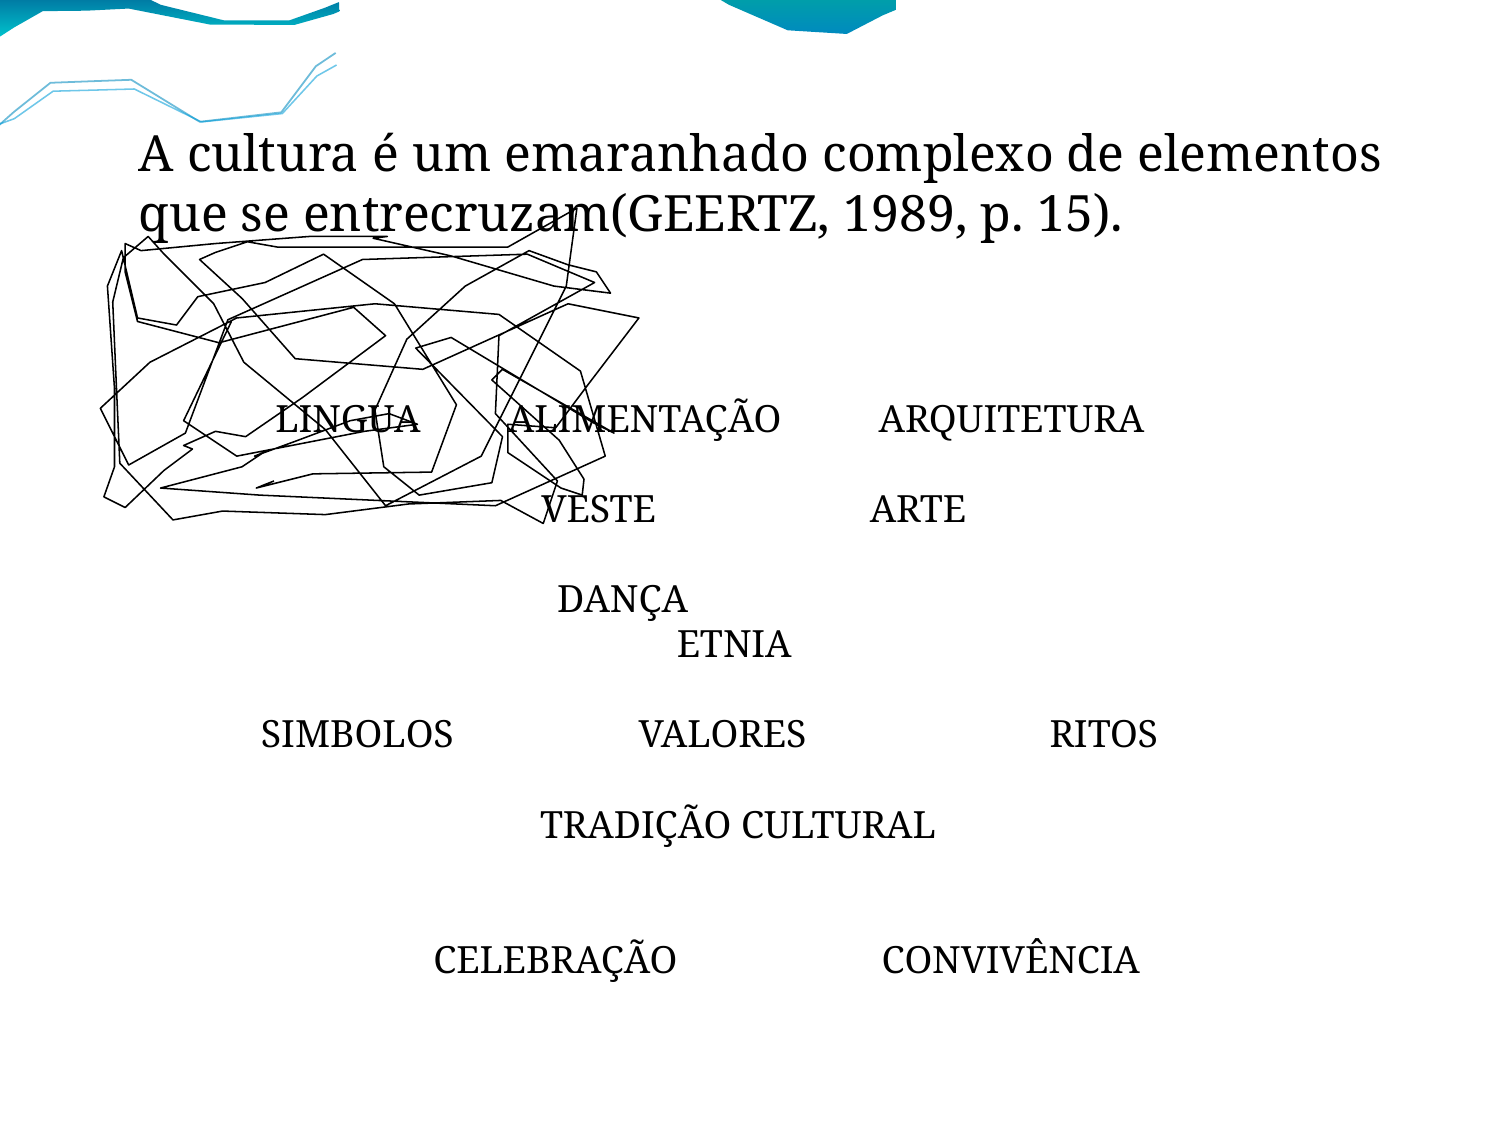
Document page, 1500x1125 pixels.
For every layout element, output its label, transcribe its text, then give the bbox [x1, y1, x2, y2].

text_box A cultura é um emaranhado complexo de elementos que se entrecruzam(GEERTZ, 1989, p. 15). [123, 113, 1397, 274]
text_box LINGUA ALIMENTAÇÃO ARQUITETURA VESTE ARTE DANÇA ETNIA SIMBOLOS VALORES RITOS [149, 274, 1272, 848]
text_box TRADIÇÃO CULTURAL CELEBRAÇÃO CONVIVÊNCIA [216, 848, 1270, 1079]
